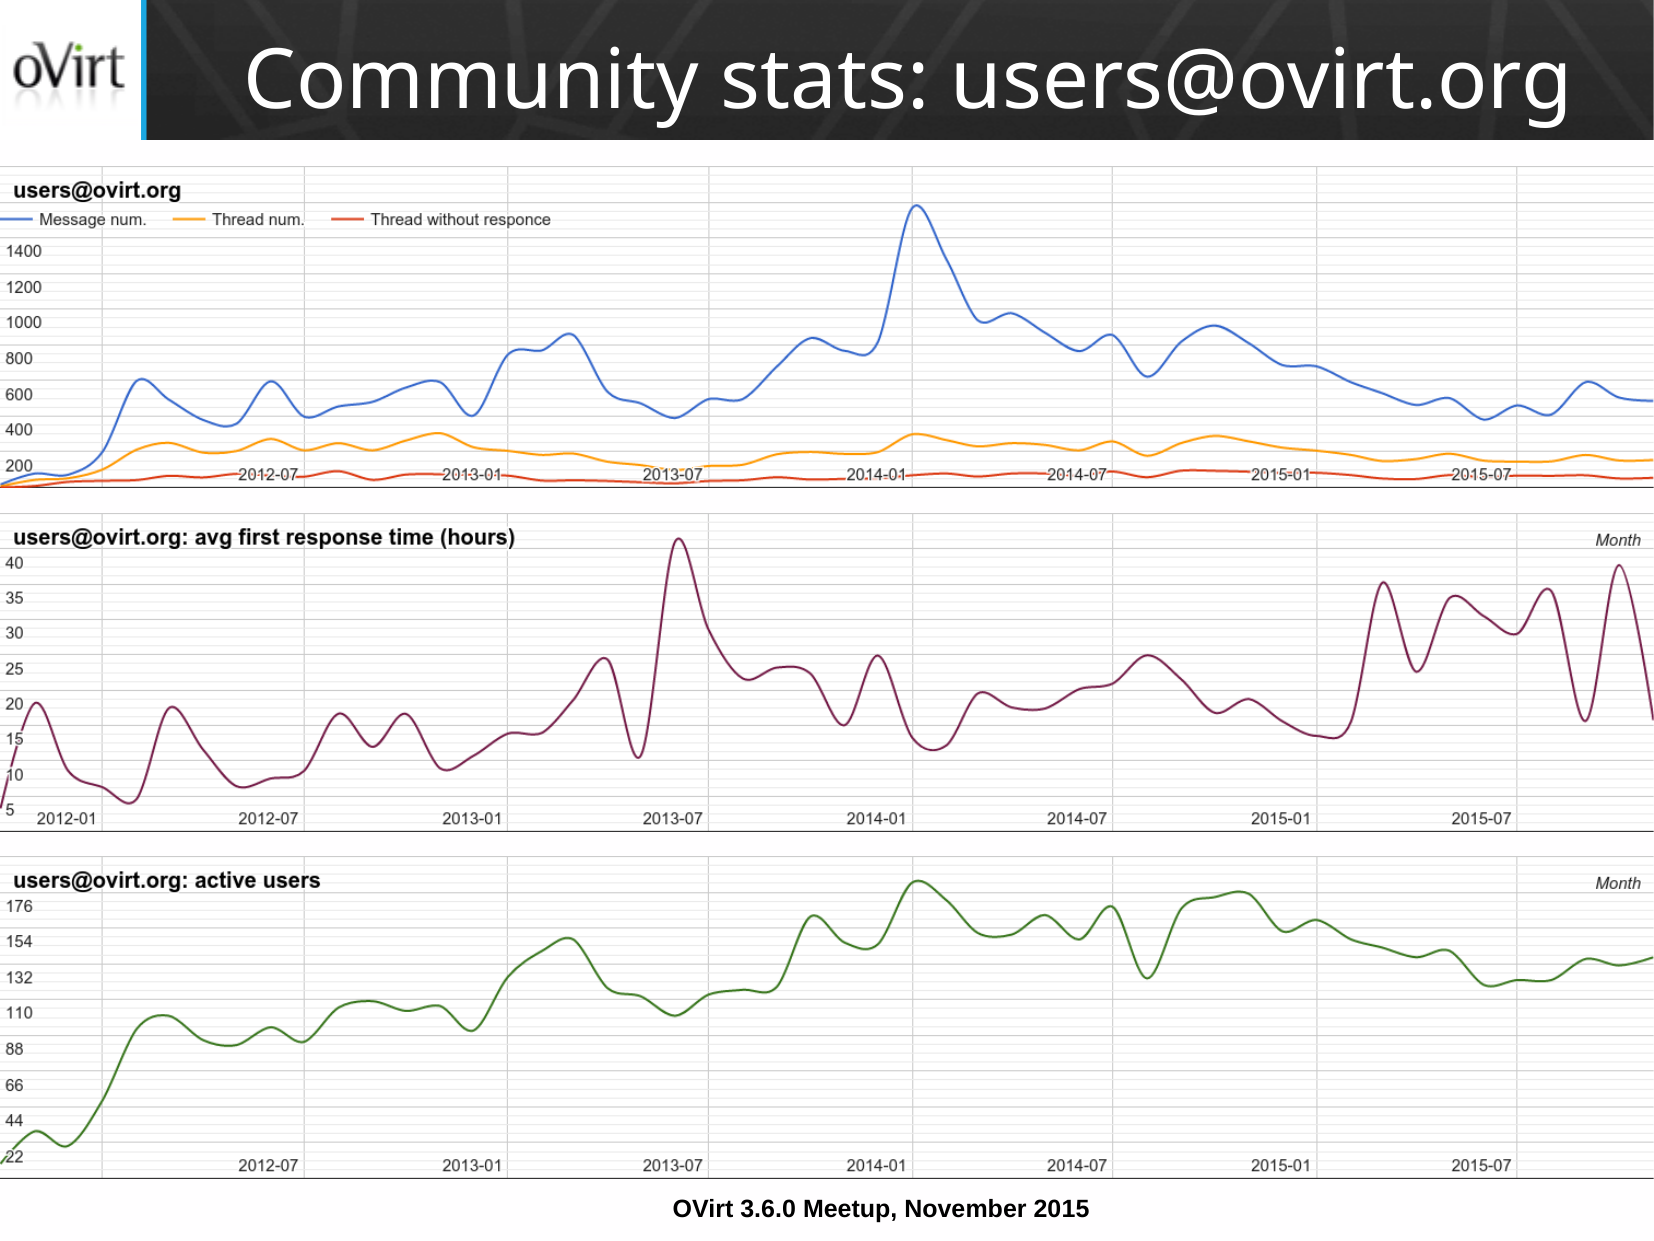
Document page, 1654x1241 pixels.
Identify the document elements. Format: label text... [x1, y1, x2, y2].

picture [0, 166, 1654, 488]
picture [0, 513, 1654, 832]
picture [0, 0, 1654, 140]
title Community stats: users@ovirt.org [164, 18, 1653, 119]
picture [0, 856, 1654, 1179]
